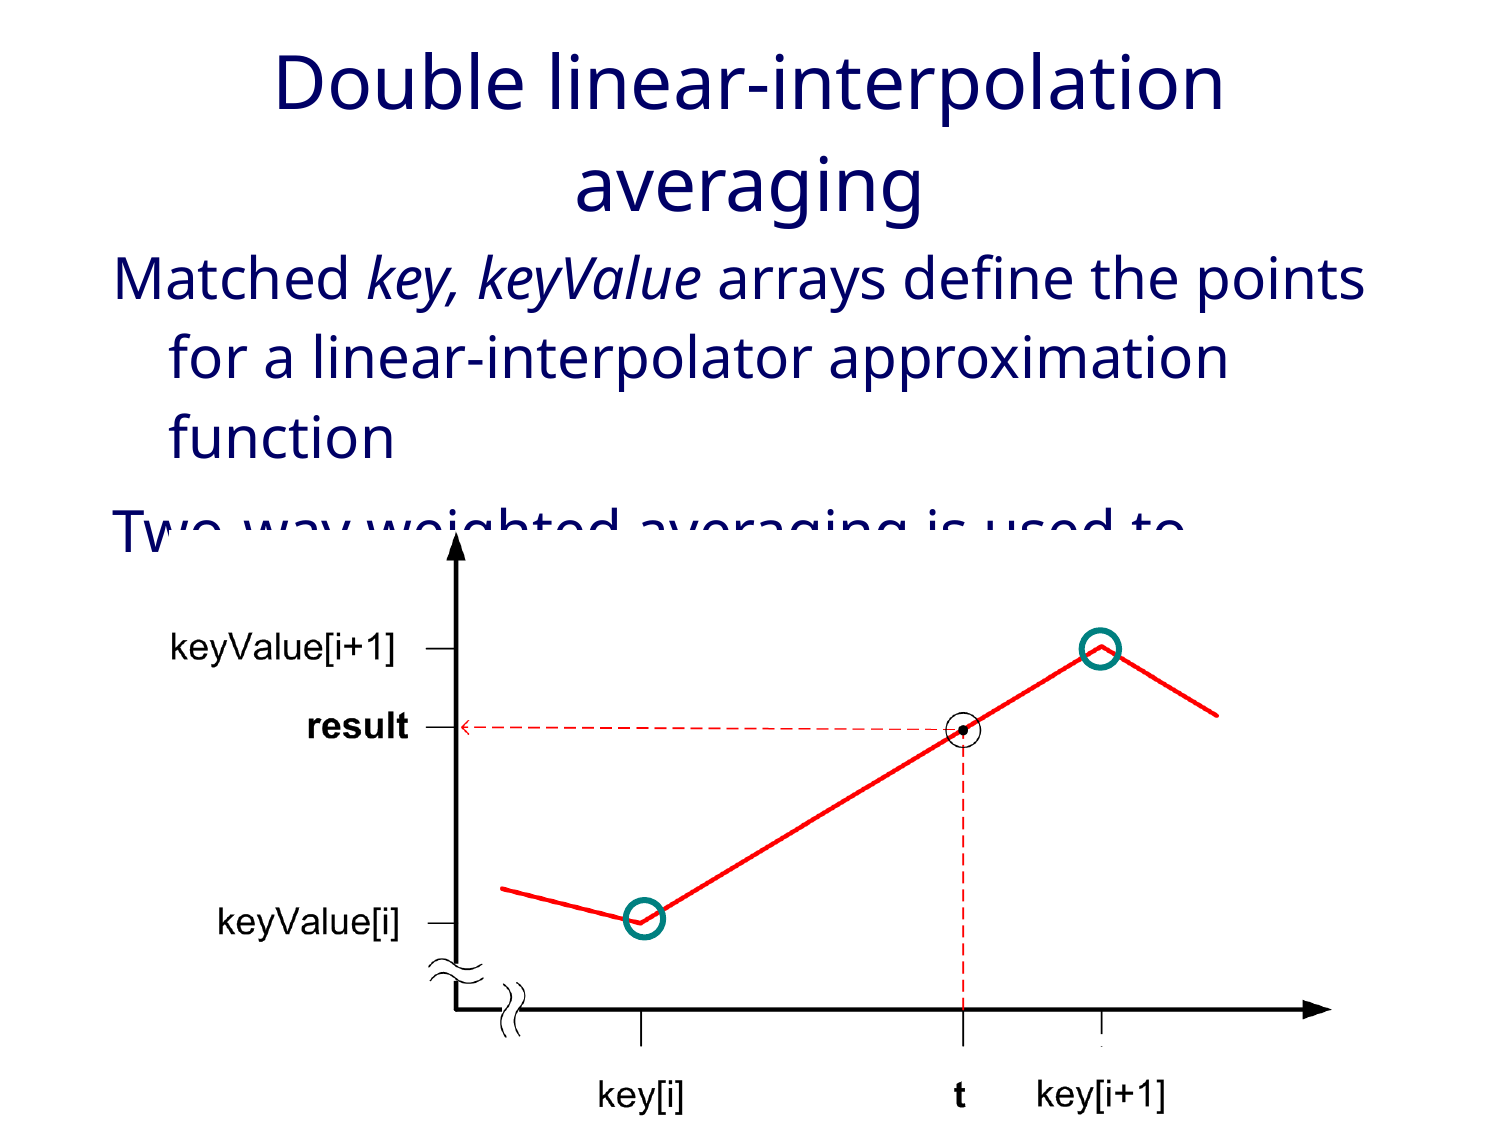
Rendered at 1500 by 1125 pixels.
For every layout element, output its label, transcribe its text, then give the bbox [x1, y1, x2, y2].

title Double linear-interpolation averaging [112, 44, 1388, 218]
picture [169, 530, 1332, 1119]
list Matched key, keyValue arrays define the points for a linear-interpolator approximation function Two-way weighted averaging is used to compute interpolated-input, interpolated-output results [112, 237, 1388, 986]
